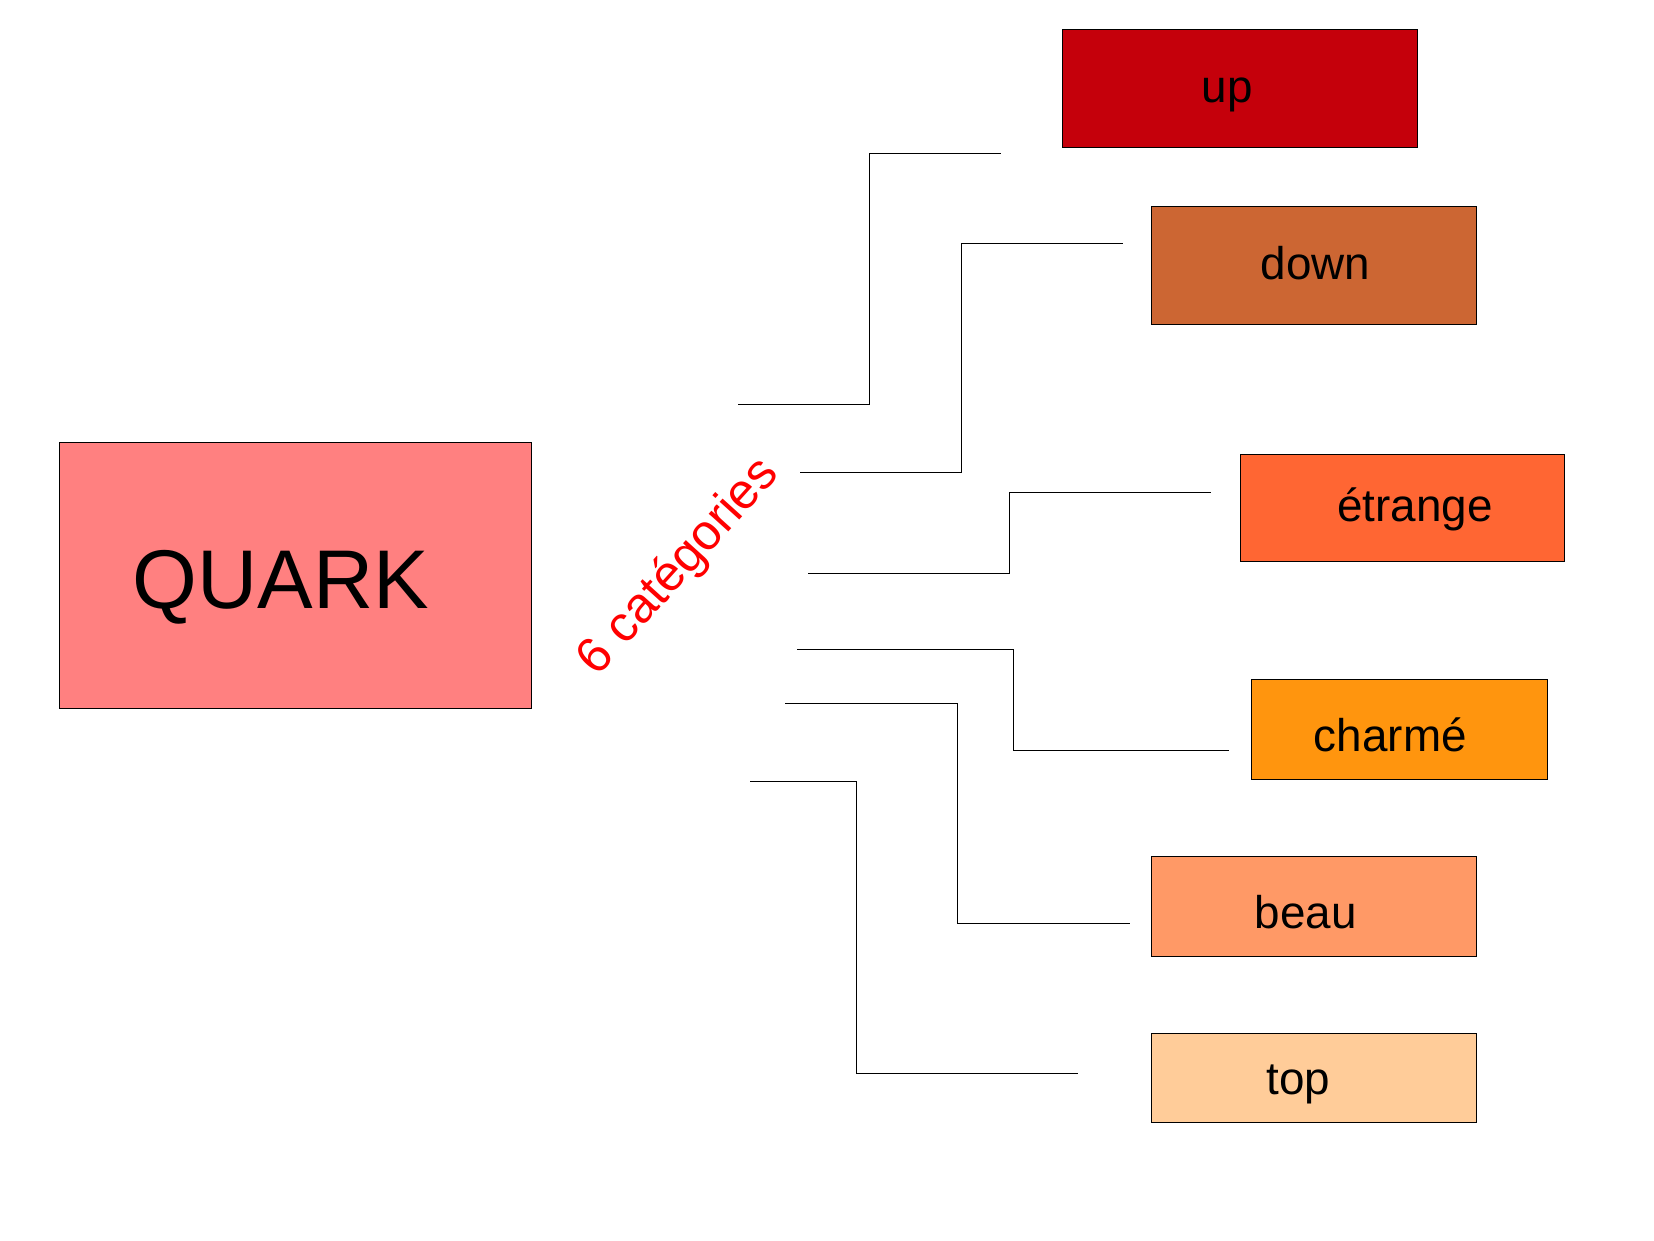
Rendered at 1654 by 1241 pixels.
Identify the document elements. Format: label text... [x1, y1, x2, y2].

text_box étrange [1322, 472, 1560, 539]
text_box QUARK [118, 525, 562, 680]
text_box [1240, 454, 1565, 562]
text_box [1151, 856, 1477, 957]
text_box beau [1240, 879, 1477, 946]
text_box [1151, 206, 1477, 325]
text_box [1062, 29, 1418, 148]
text_box down [1246, 230, 1394, 297]
text_box up [1187, 53, 1365, 119]
text_box [1151, 1033, 1477, 1123]
text_box charmé [1299, 702, 1536, 769]
text_box [1251, 679, 1548, 780]
text_box top [1251, 1045, 1430, 1112]
text_box 6 catégories [548, 411, 819, 701]
text_box [59, 442, 532, 709]
